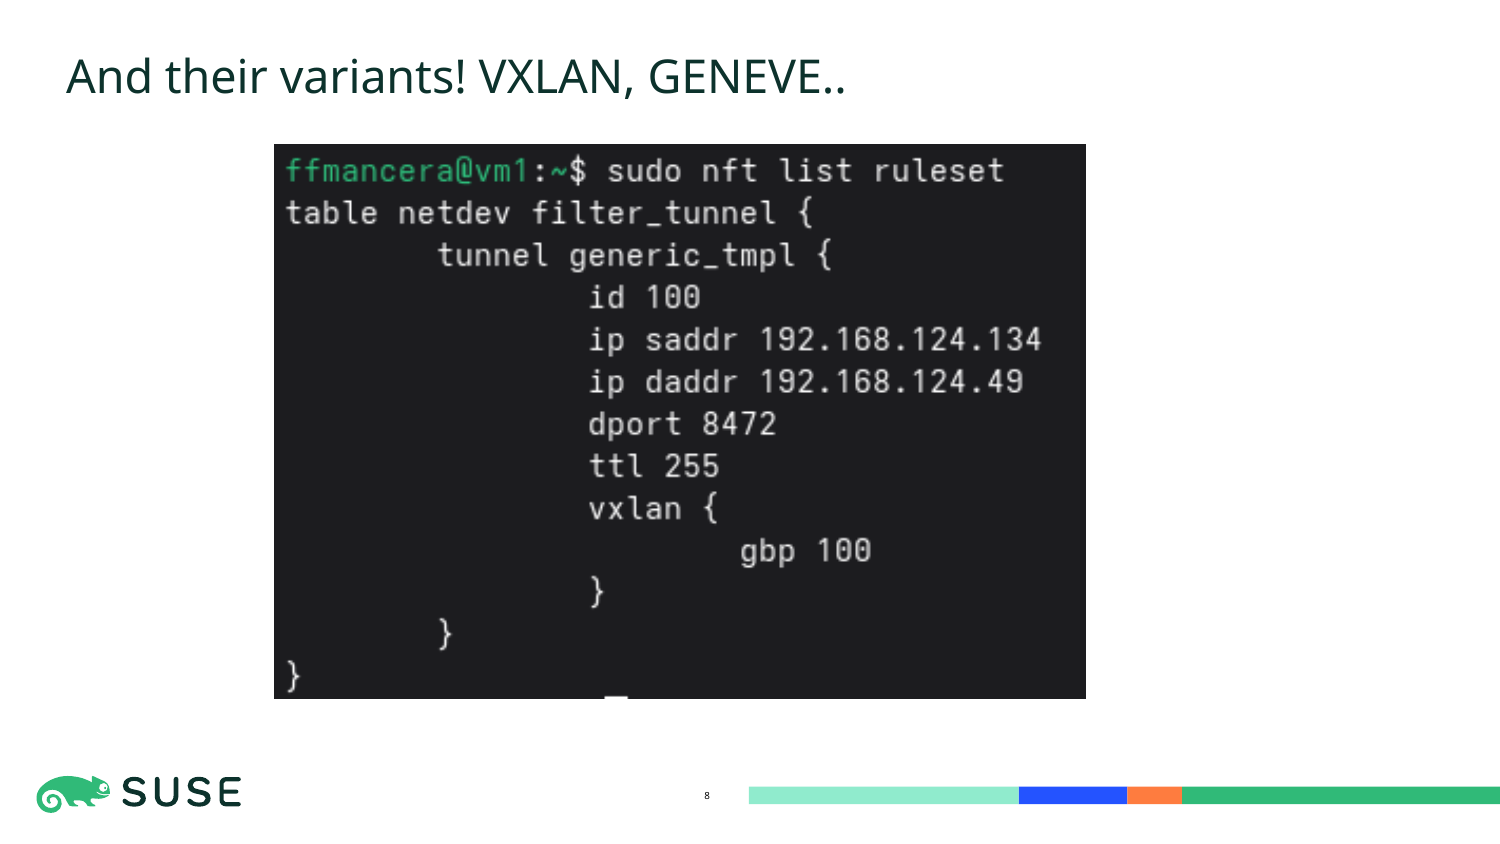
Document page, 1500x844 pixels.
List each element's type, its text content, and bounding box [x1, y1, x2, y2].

title And their variants! VXLAN, GENEVE.. [51, 28, 1449, 123]
slide_number <number> [634, 773, 725, 818]
picture [274, 144, 1086, 699]
